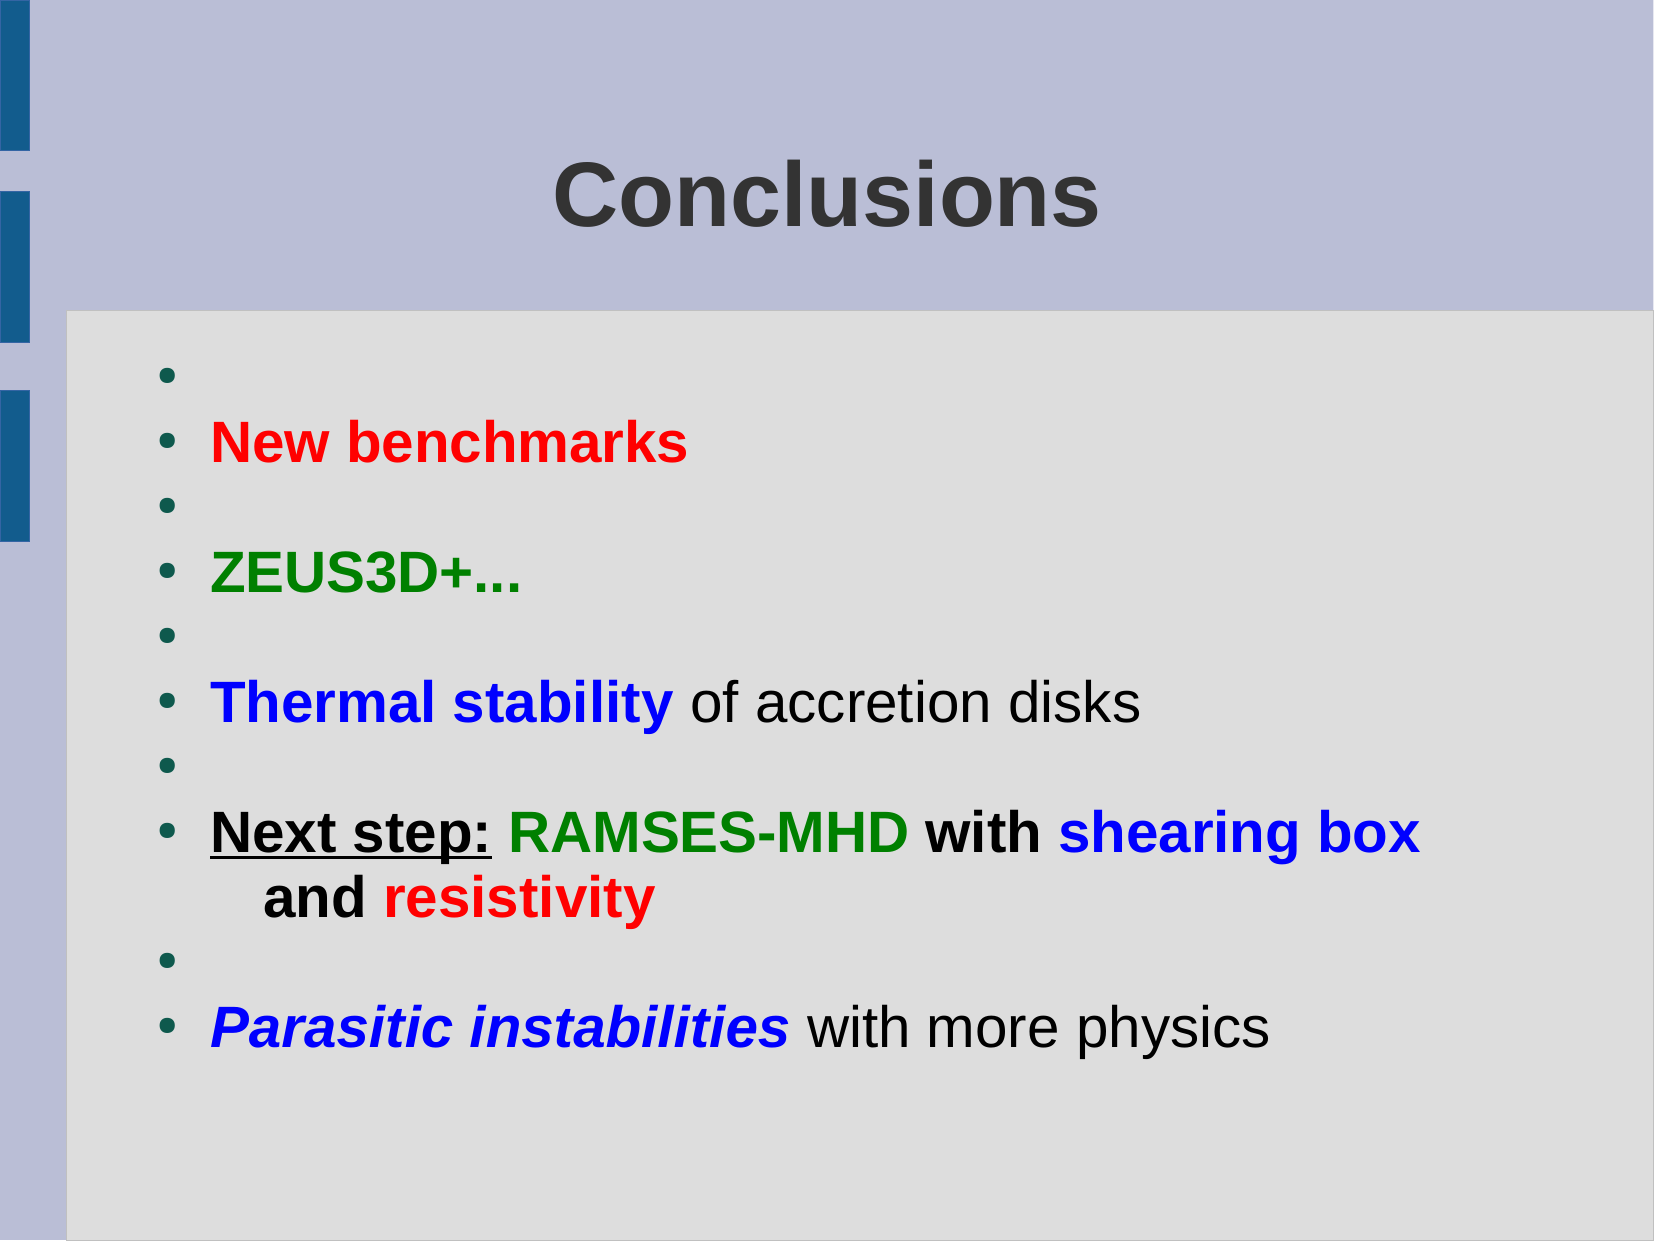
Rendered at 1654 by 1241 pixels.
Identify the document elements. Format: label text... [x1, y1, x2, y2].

list New benchmarks ZEUS3D+... Thermal stability of accretion disks Next step: RAMSES-MHD with shearing box and resistivity Parasitic instabilities with more physics [121, 344, 1534, 1127]
title Conclusions [121, 91, 1534, 299]
